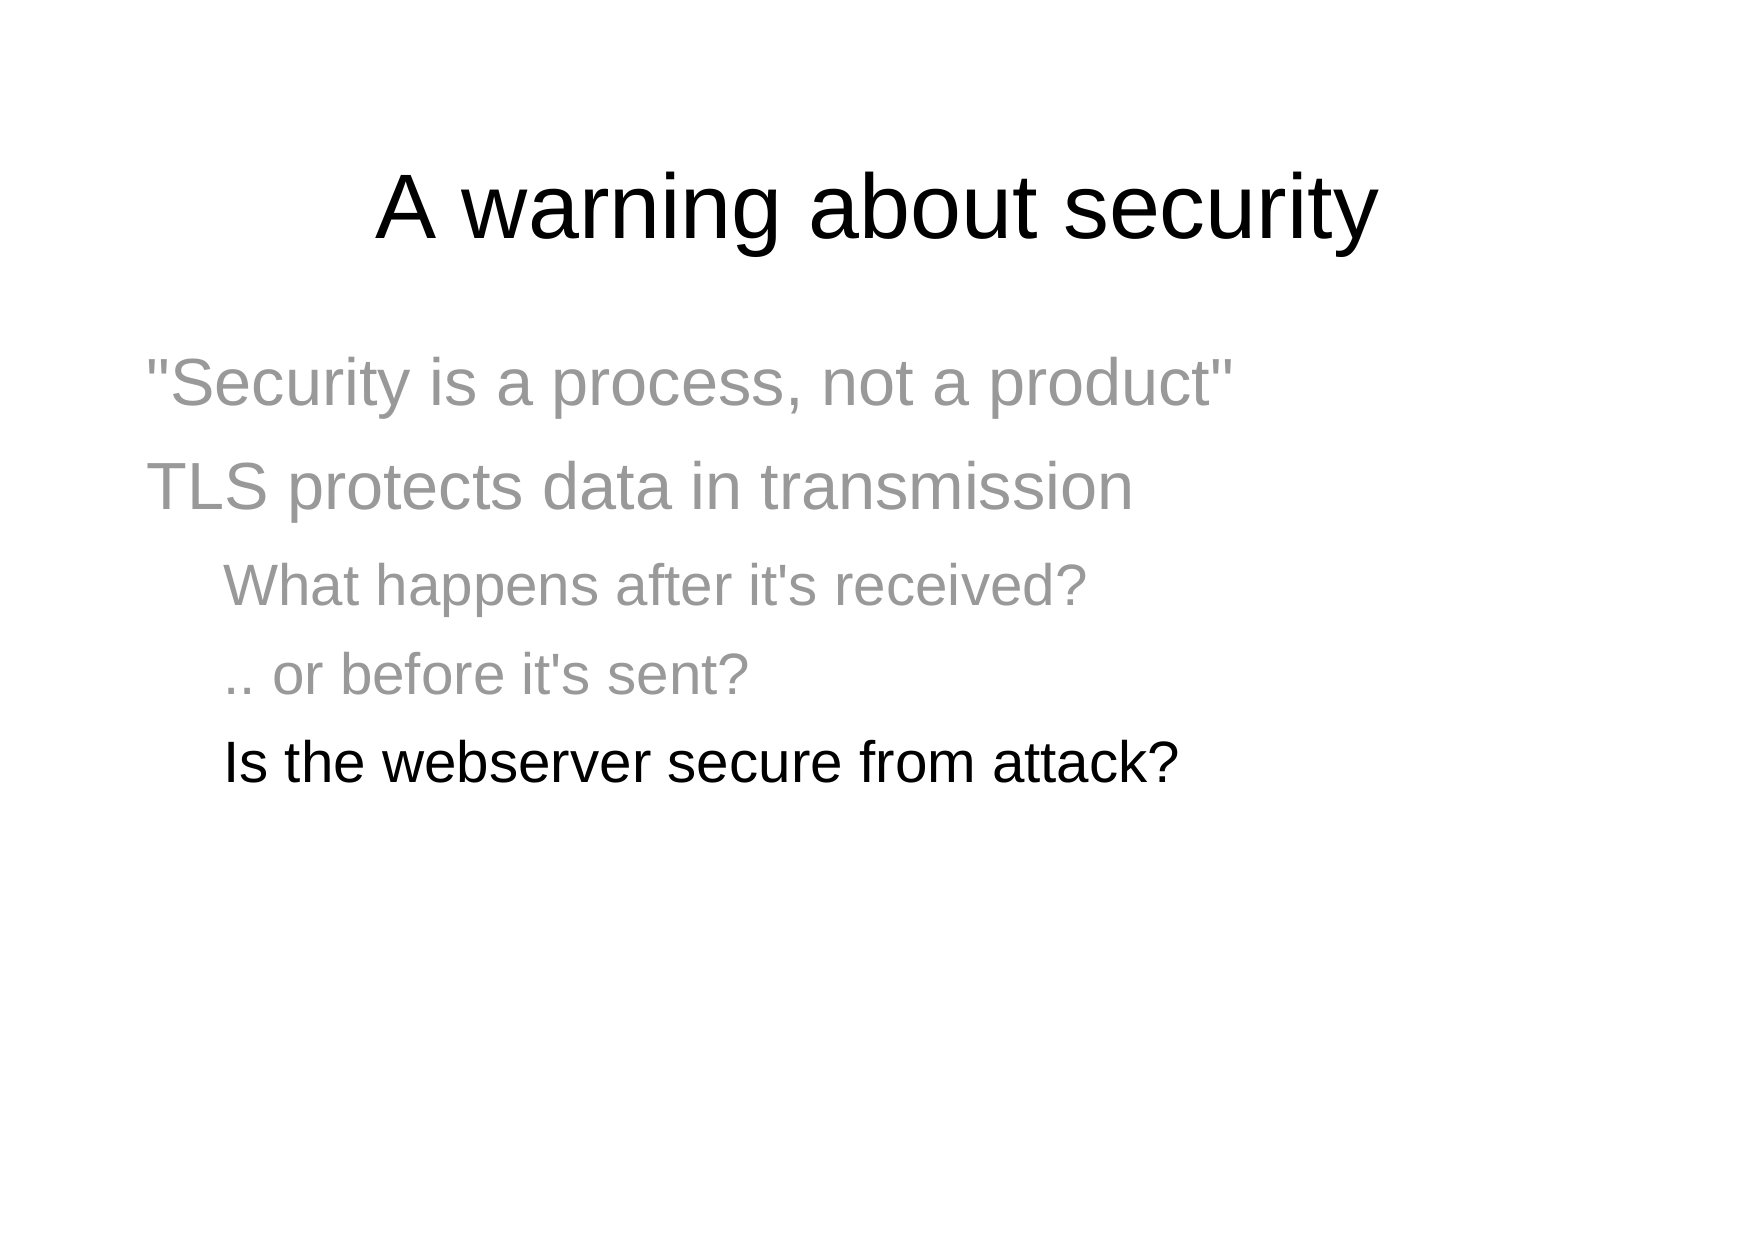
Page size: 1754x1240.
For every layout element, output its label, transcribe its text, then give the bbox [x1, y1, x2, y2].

list "Security is a process, not a product" TLS protects data in transmission What happens after it's received? .. or before it's sent? Is the webserver secure from attack? [128, 344, 1627, 1126]
title A warning about security [128, 102, 1627, 310]
